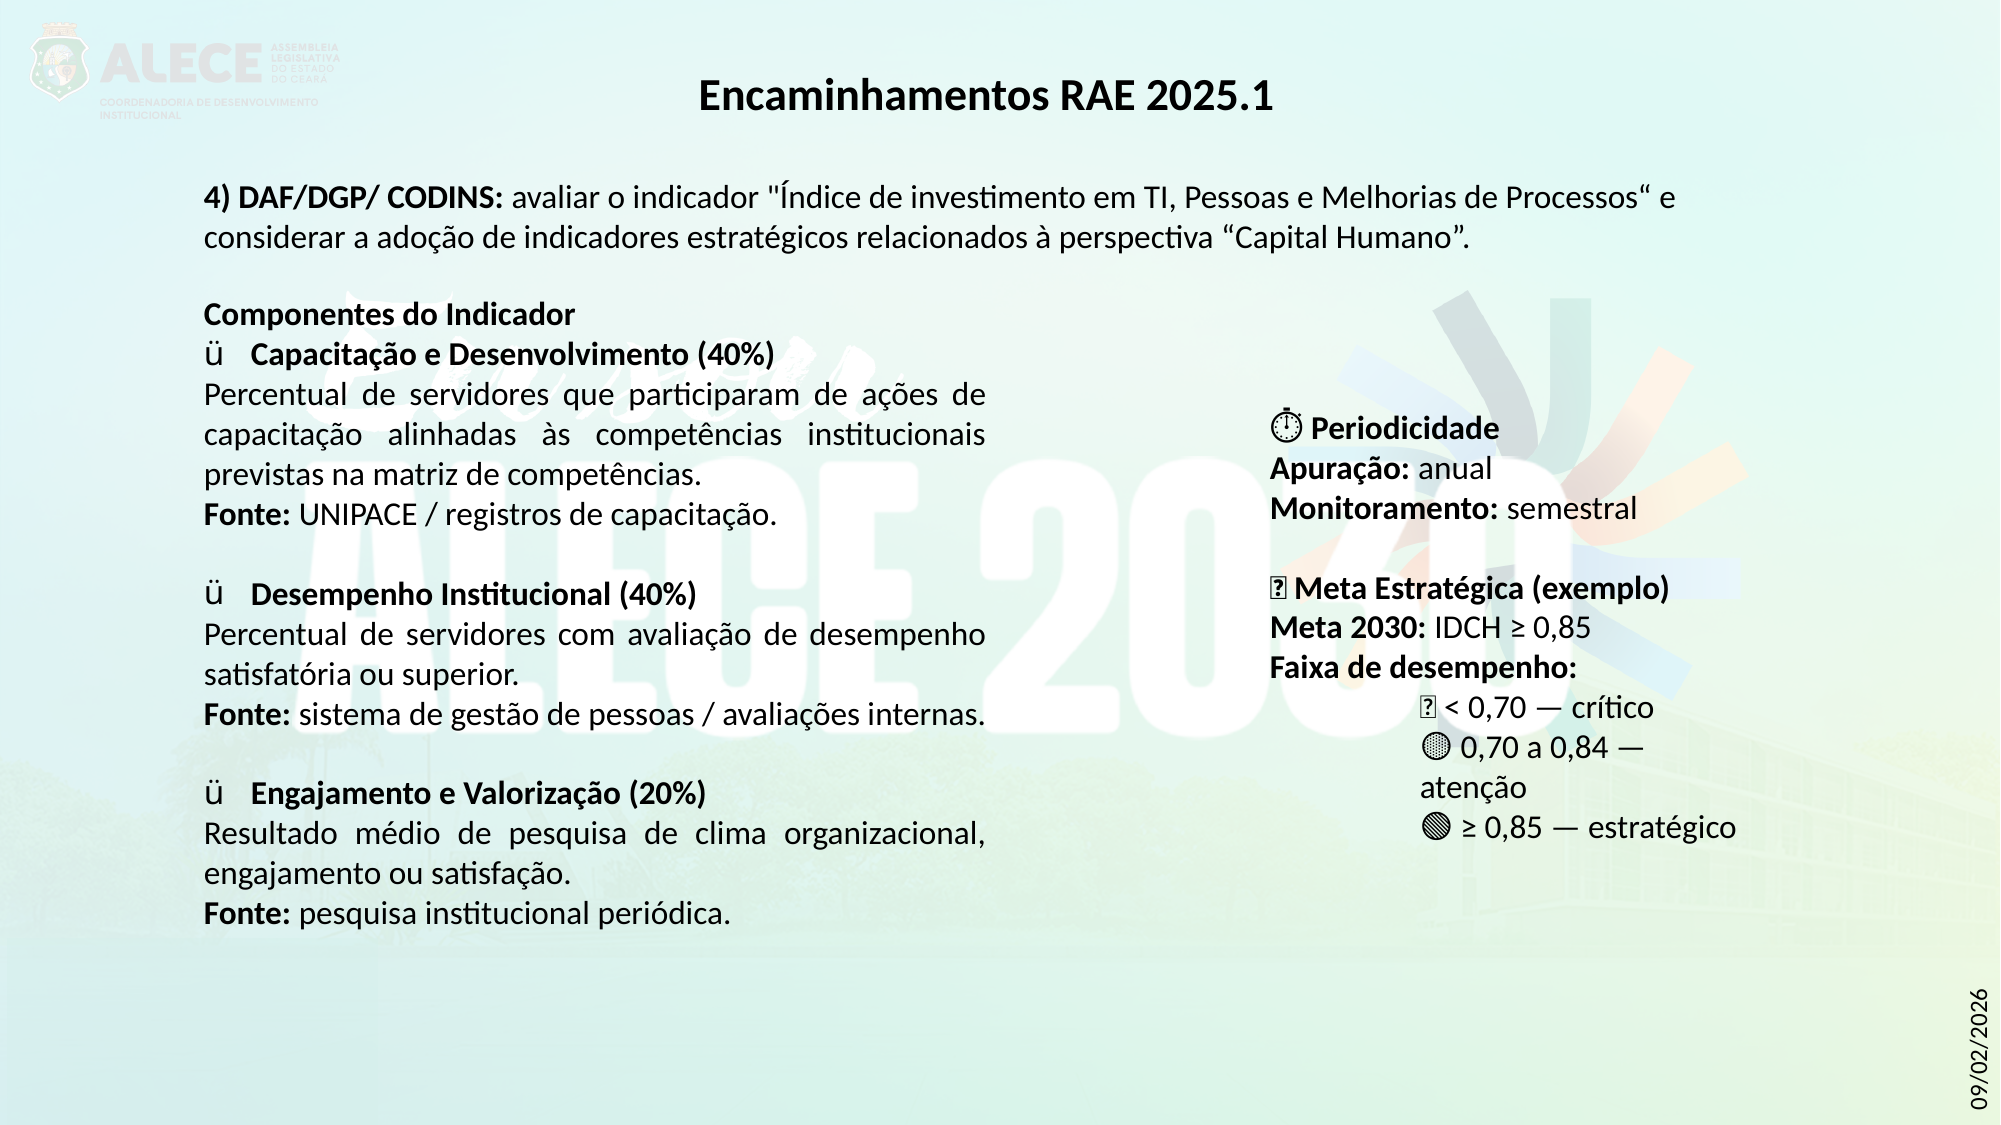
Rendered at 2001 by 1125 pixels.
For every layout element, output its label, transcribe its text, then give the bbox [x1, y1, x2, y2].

text_box Componentes do Indicador Capacitação e Desenvolvimento (40%) Percentual de servidores que participaram de ações de capacitação alinhadas às competências institucionais previstas na matriz de competências. Fonte: UNIPACE / registros de capacitação. Desempenho Institucional (40%) Percentual de servidores com avaliação de desempenho satisfatória ou superior. Fonte: sistema de gestão de pessoas / avaliações internas. Engajamento e Valorização (20%) Resultado médio de pesquisa de clima organizacional, engajamento ou satisfação. Fonte: pesquisa institucional periódica. [188, 285, 1034, 947]
text_box 09/02/2026 [1954, 972, 2000, 1125]
text_box ⏱️ Periodicidade Apuração: anual Monitoramento: semestral 🎯 Meta Estratégica (exemplo) Meta 2030: IDCH ≥ 0,85 Faixa de desempenho: 🔴 < 0,70 — crítico 🟡 0,70 a 0,84 — atenção 🟢 ≥ 0,85 — estratégico [1254, 398, 1758, 833]
text_box 4) DAF/DGP/ CODINS: avaliar o indicador "Índice de investimento em TI, Pessoas e Melhorias de Processos“ e considerar a adoção de indicadores estratégicos relacionados à perspectiva “Capital Humano”. [188, 167, 1819, 264]
text_box Encaminhamentos RAE 2025.1 [670, 62, 1304, 130]
